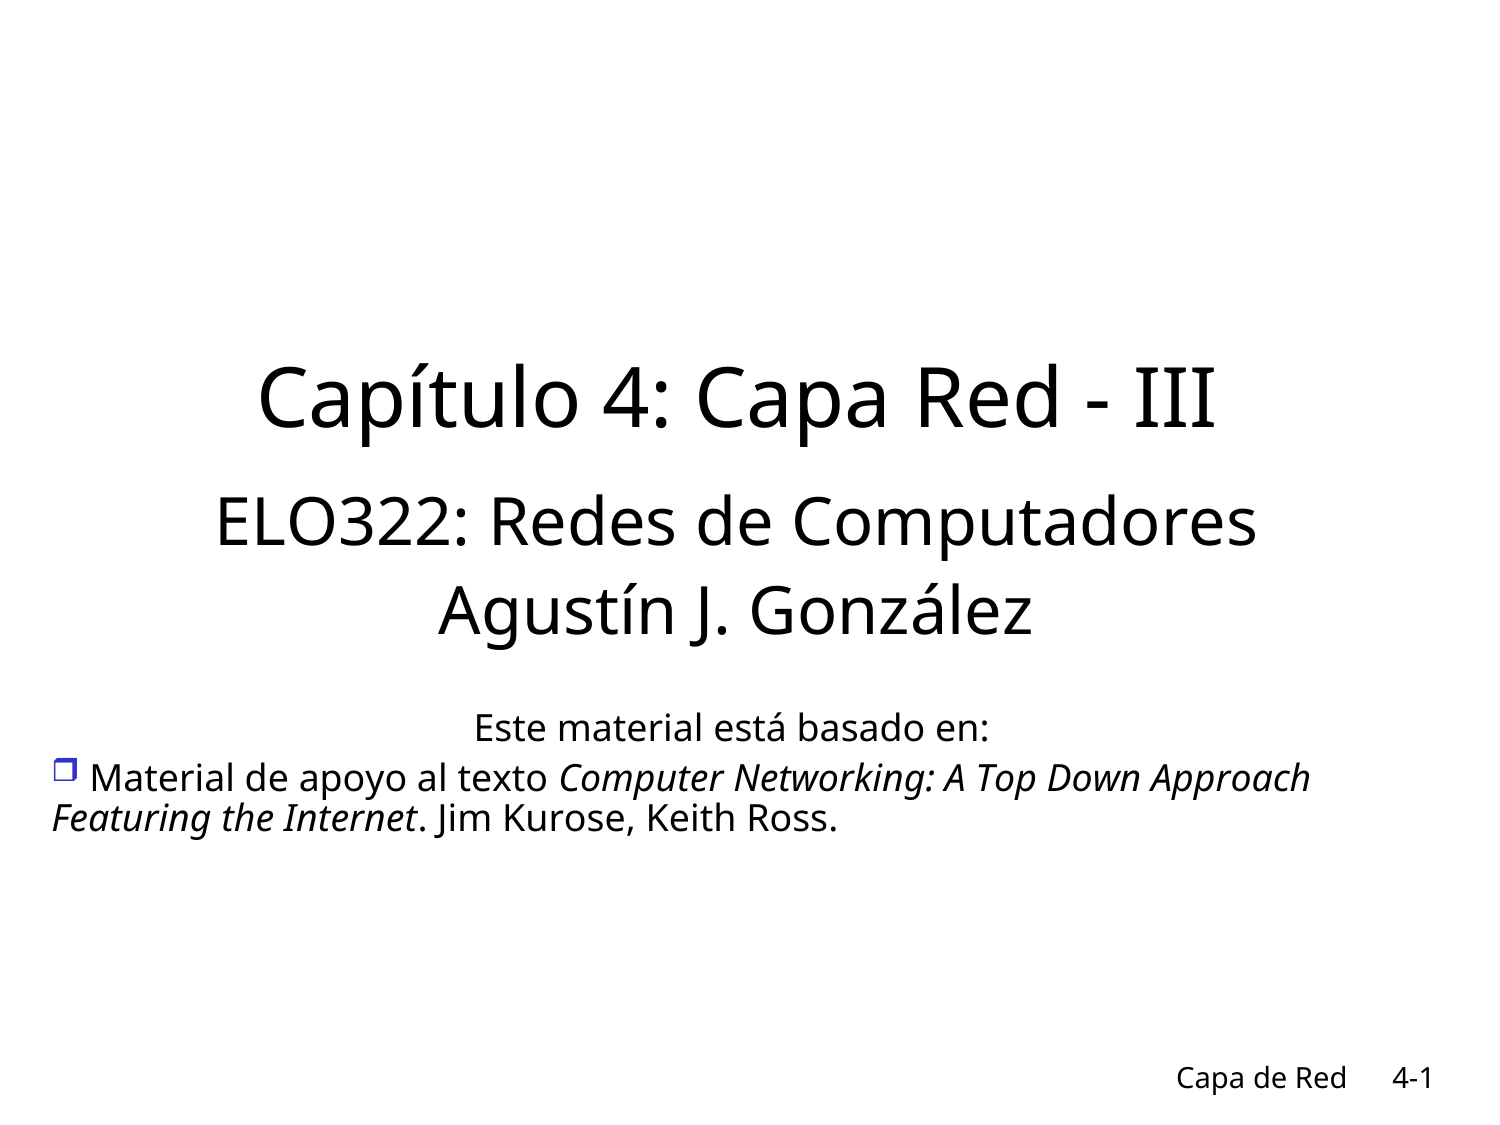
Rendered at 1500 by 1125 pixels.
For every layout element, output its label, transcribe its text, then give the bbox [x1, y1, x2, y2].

title Capítulo 4: Capa Red - III [99, 274, 1375, 479]
subtitle ELO322: Redes de Computadores Agustín J. González Este material está basado en: Material de apoyo al texto Computer Networking: A Top Down Approach Featuring the Internet. Jim Kurose, Keith Ross. [36, 479, 1437, 1038]
